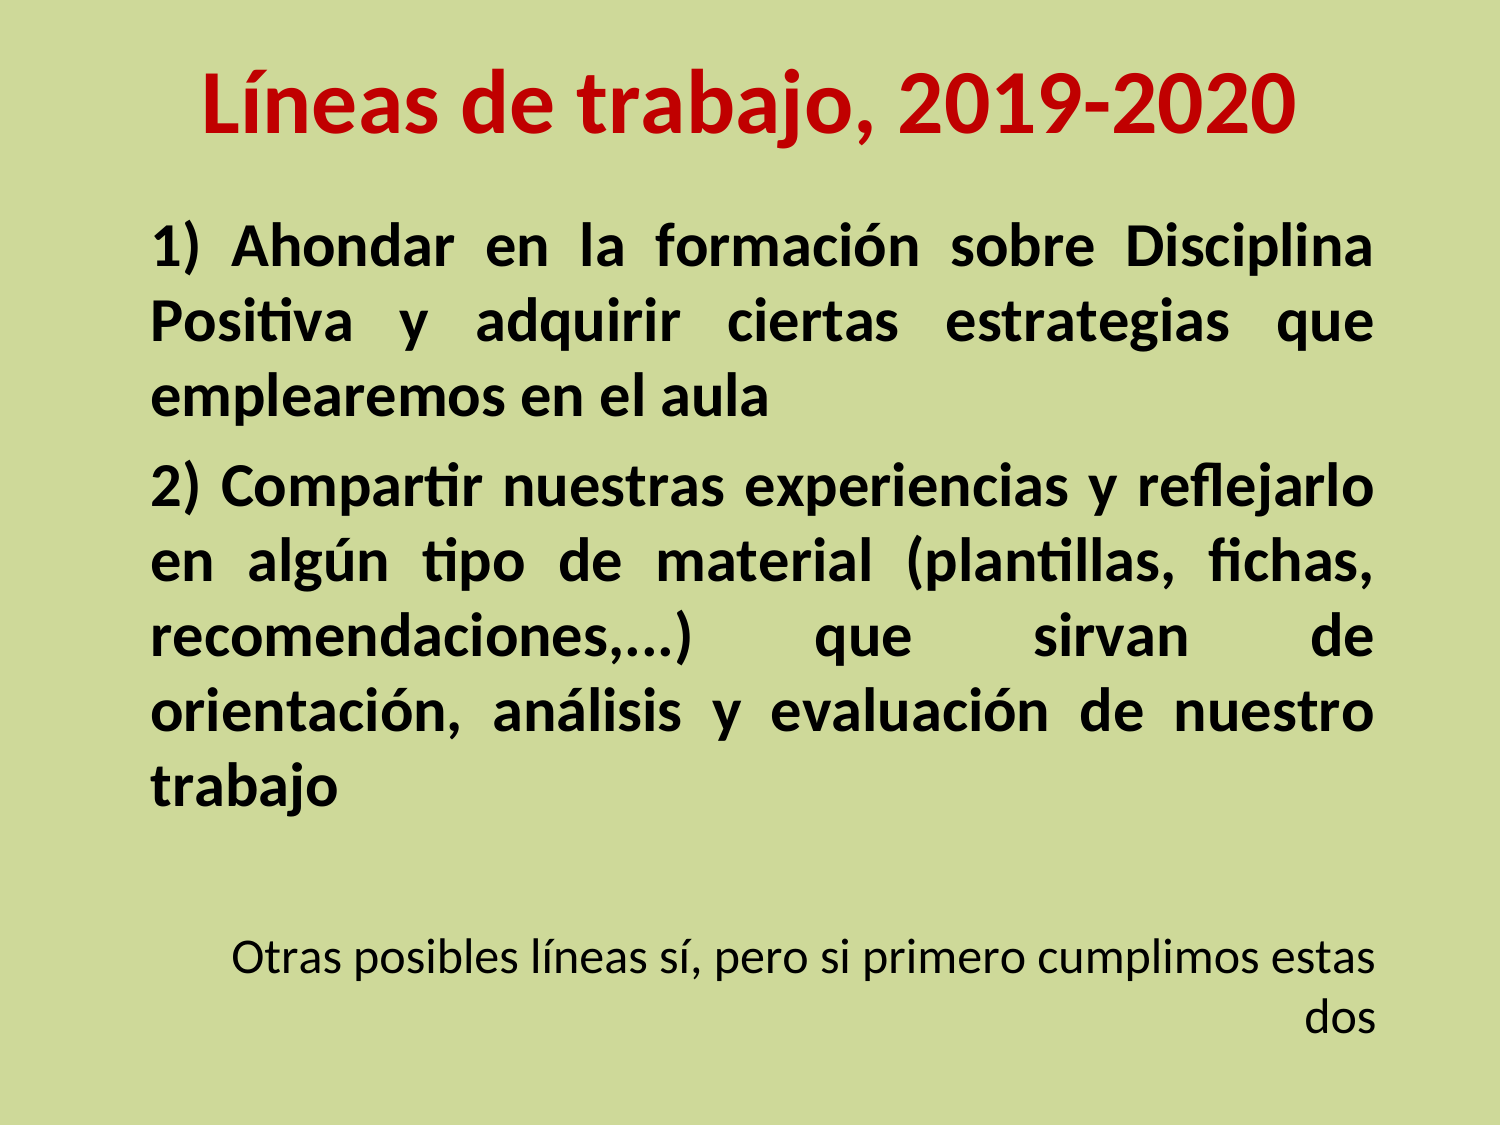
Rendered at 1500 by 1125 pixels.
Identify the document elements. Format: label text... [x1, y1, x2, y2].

text_box 1) Ahondar en la formación sobre Disciplina Positiva y adquirir ciertas estrategias que emplearemos en el aula 2) Compartir nuestras experiencias y reflejarlo en algún tipo de material (plantillas, fichas, recomendaciones,...) que sirvan de orientación, análisis y evaluación de nuestro trabajo Otras posibles líneas sí, pero si primero cumplimos estas dos [135, 196, 1392, 1071]
text_box Líneas de trabajo, 2019-2020 [75, 45, 1426, 149]
